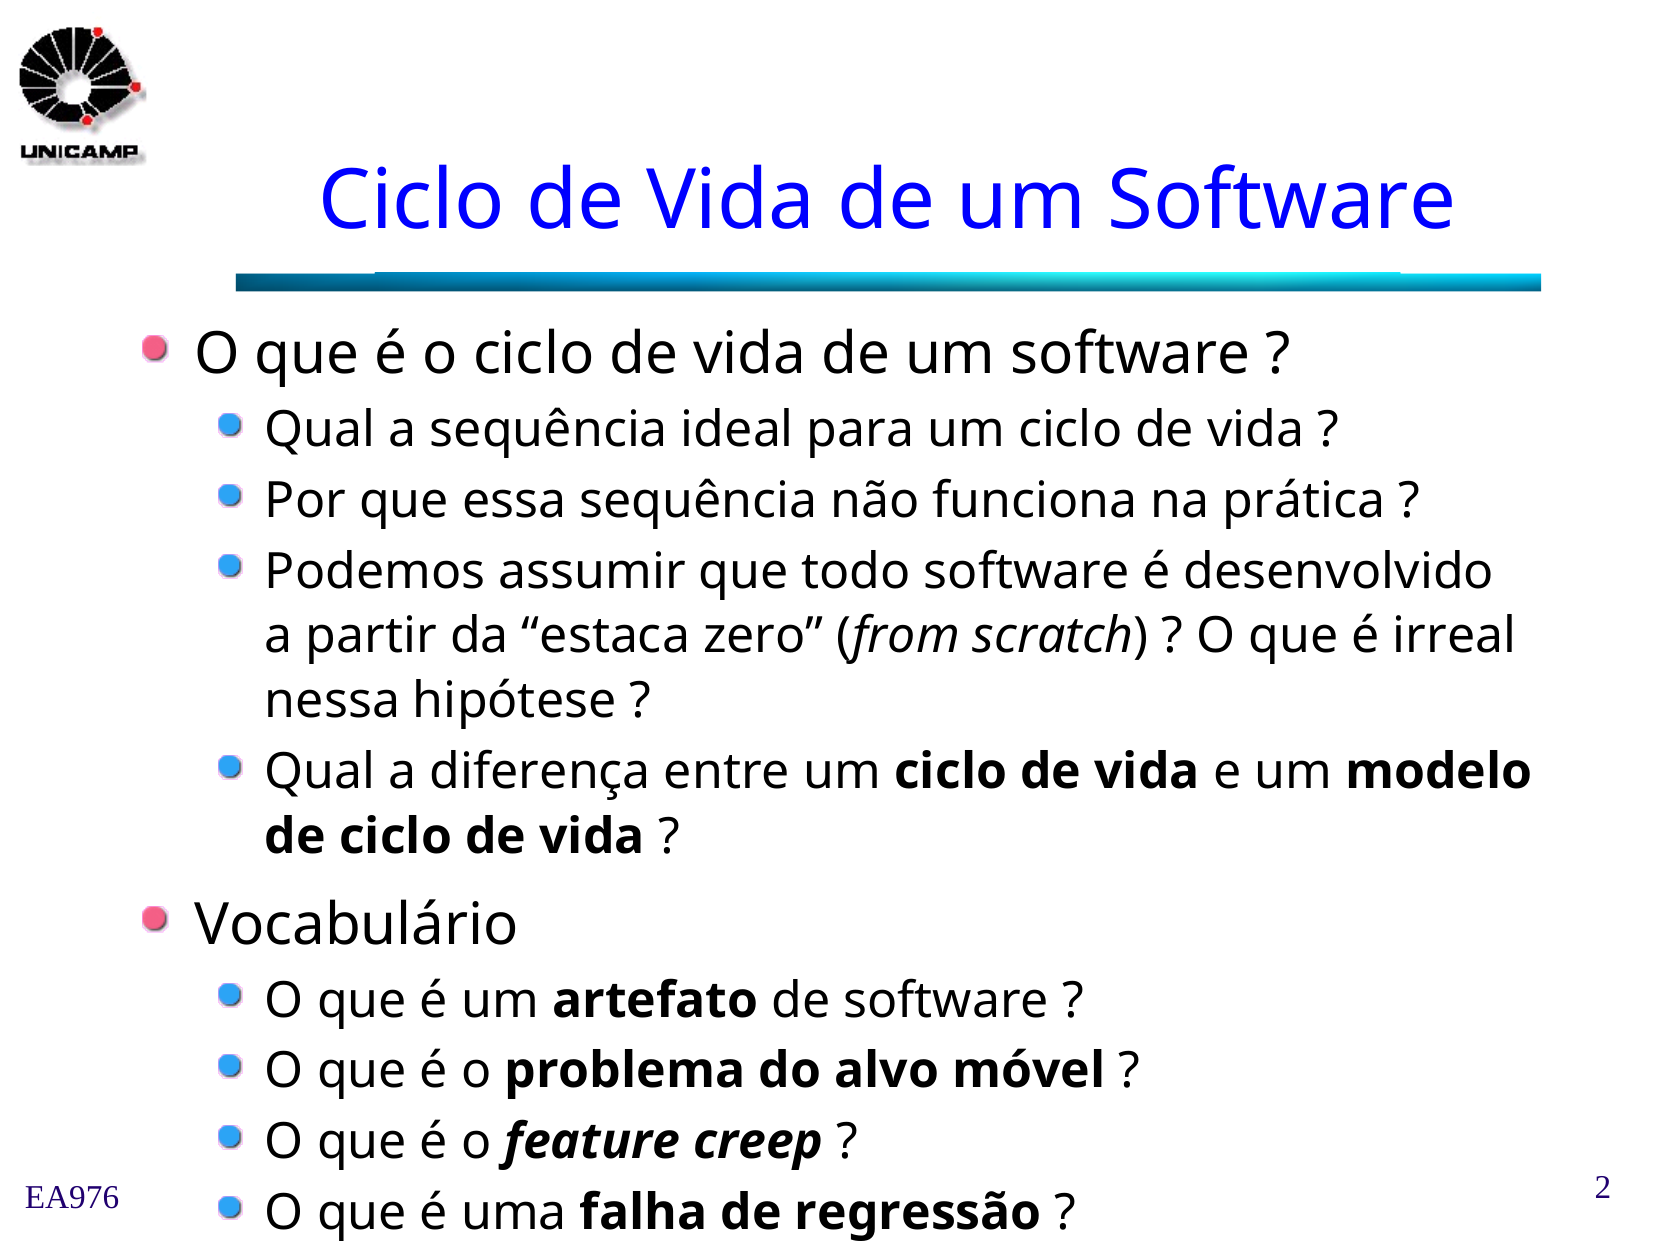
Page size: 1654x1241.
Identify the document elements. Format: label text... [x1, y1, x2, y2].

picture [125, 272, 1654, 295]
picture [217, 1195, 244, 1221]
list O que é o ciclo de vida de um software ? Qual a sequência ideal para um ciclo de vida ? Por que essa sequência não funciona na prática ? Podemos assumir que todo software é desenvolvido a partir da “estaca zero” (from scratch) ? O que é irreal nessa hipótese ? Qual a diferença entre um ciclo de vida e um modelo de ciclo de vida ? Vocabulário O que é um artefato de software ? O que é o problema do alvo móvel ? O que é o feature creep ? O que é uma falha de regressão ? [123, 313, 1536, 1119]
picture [217, 1124, 244, 1151]
title Ciclo de Vida de um Software [264, 42, 1534, 250]
